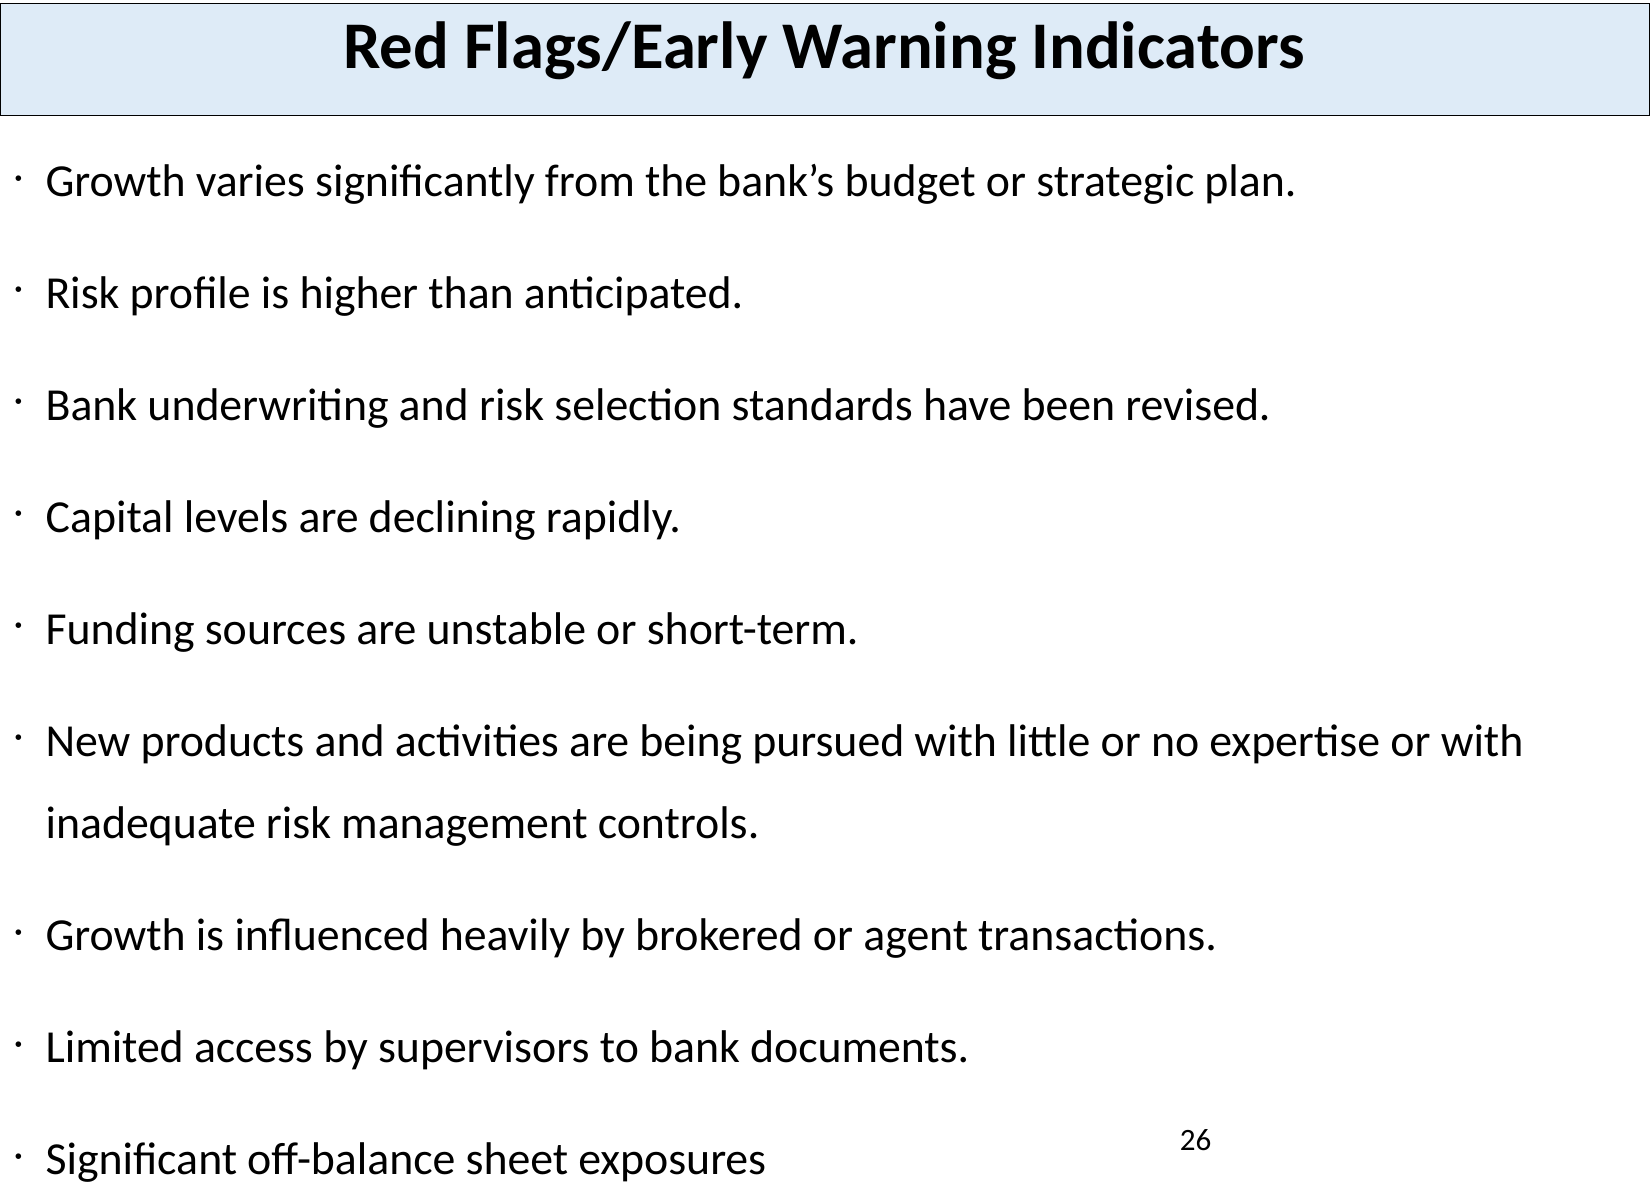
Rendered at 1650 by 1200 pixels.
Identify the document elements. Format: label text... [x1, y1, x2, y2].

title Red Flags/Early Warning Indicators [0, 3, 1650, 115]
list Growth varies significantly from the bank’s budget or strategic plan. Risk profile is higher than anticipated. Bank underwriting and risk selection standards have been revised. Capital levels are declining rapidly. Funding sources are unstable or short-term. New products and activities are being pursued with little or no expertise or with inadequate risk management controls. Growth is influenced heavily by brokered or agent transactions. Limited access by supervisors to bank documents. Significant off-balance sheet exposures [0, 115, 1650, 1200]
